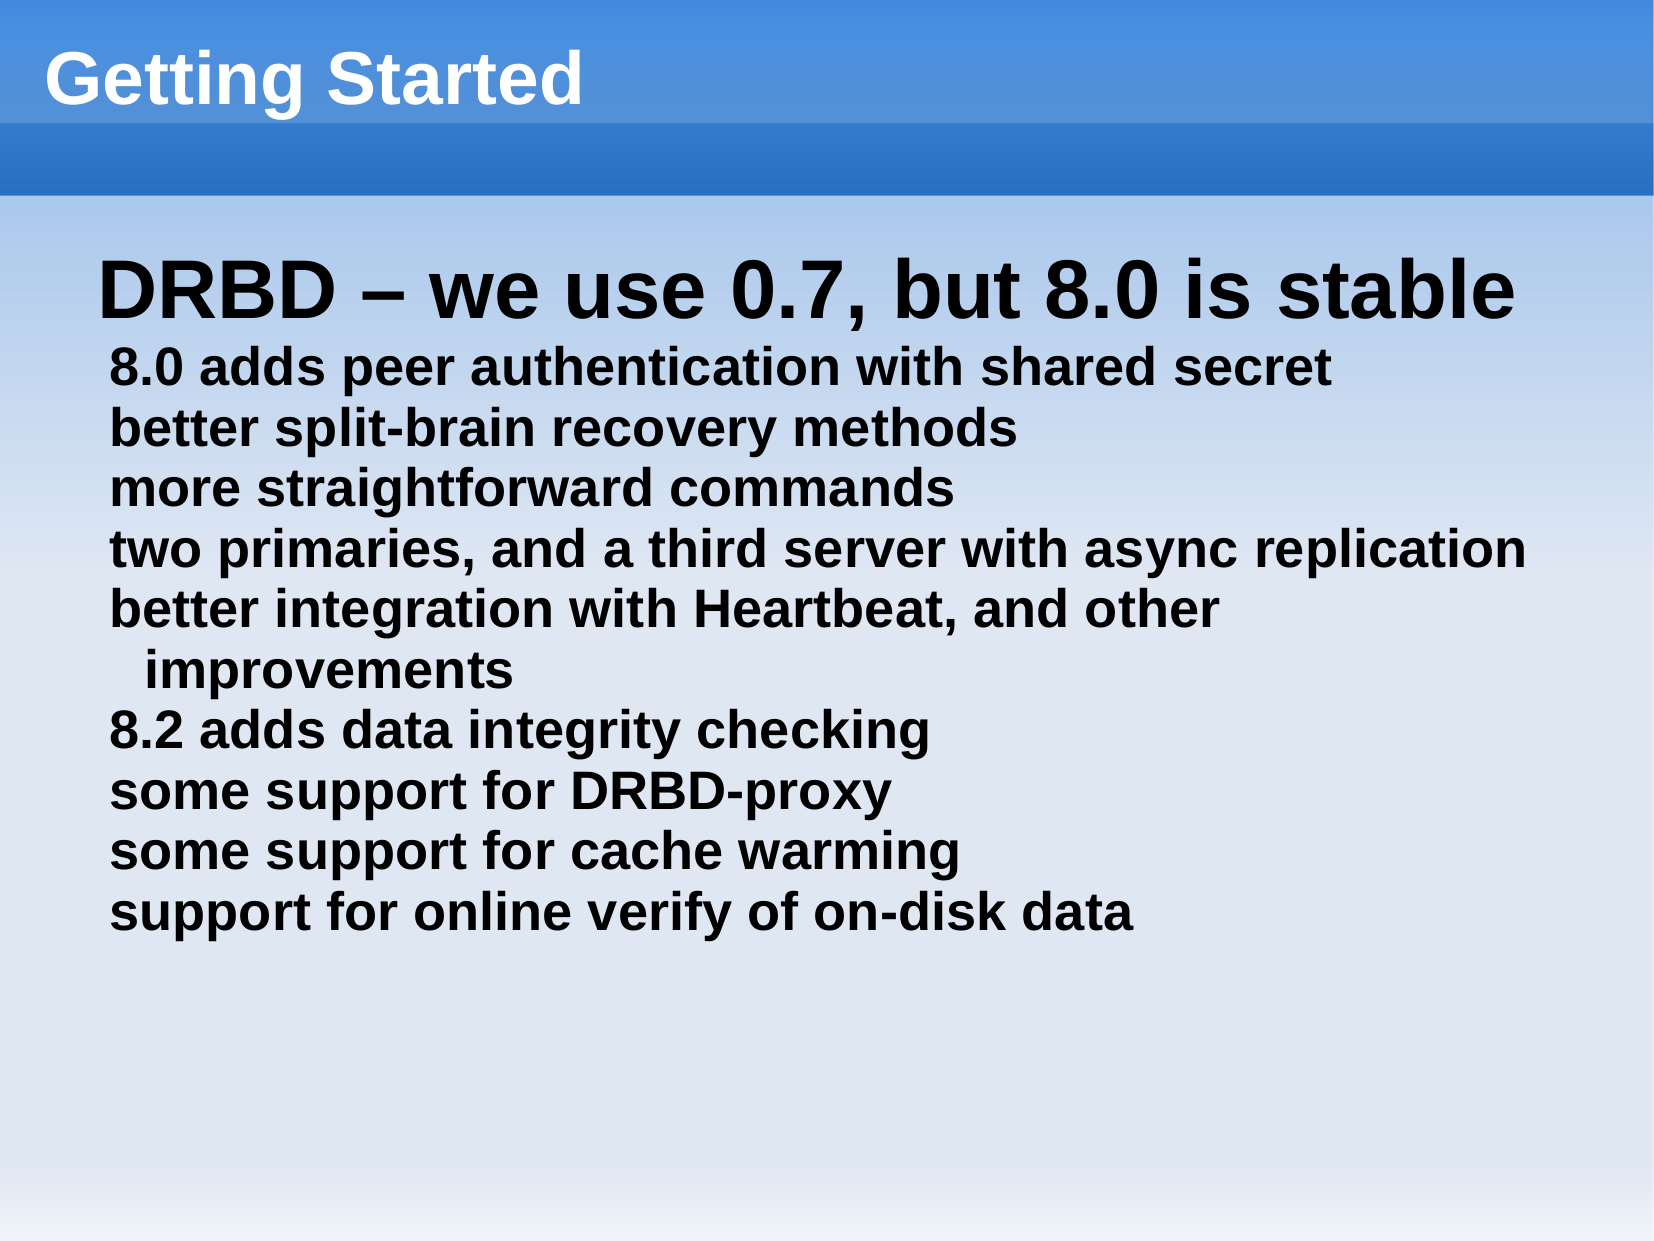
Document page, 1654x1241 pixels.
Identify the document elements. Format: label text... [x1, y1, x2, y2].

text_box DRBD – we use 0.7, but 8.0 is stable 8.0 adds peer authentication with shared secret better split-brain recovery methods more straightforward commands two primaries, and a third server with async replication better integration with Heartbeat, and other improvements 8.2 adds data integrity checking some support for DRBD-proxy some support for cache warming support for online verify of on-disk data [59, 236, 1595, 1198]
text_box Getting Started [29, 29, 1625, 158]
text_box [88, 649, 1536, 734]
picture [0, 0, 1654, 1241]
